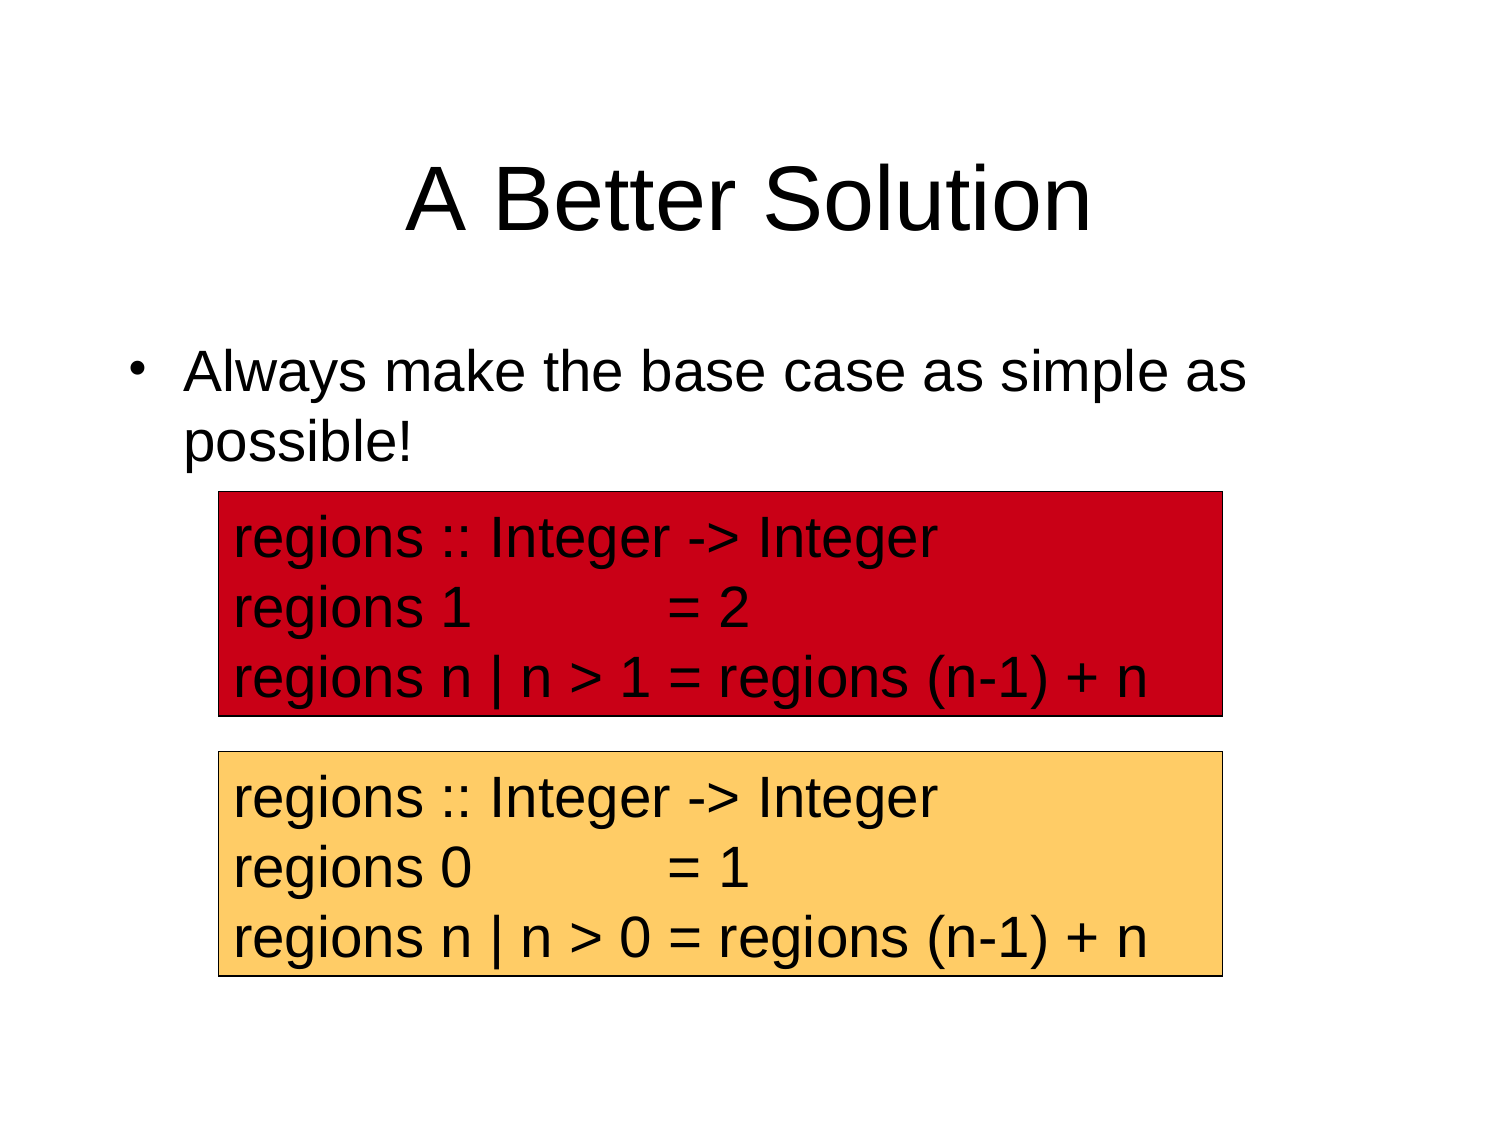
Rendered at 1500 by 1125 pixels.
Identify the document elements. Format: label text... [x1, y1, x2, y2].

title A Better Solution [112, 99, 1388, 288]
text_box regions :: Integer -> Integer regions 0 = 1 regions n | n > 0 = regions (n-1) + n [218, 751, 1223, 976]
text_box regions :: Integer -> Integer regions 1 = 2 regions n | n > 1 = regions (n-1) + n [218, 491, 1223, 717]
list Always make the base case as simple as possible! [112, 324, 1388, 1000]
